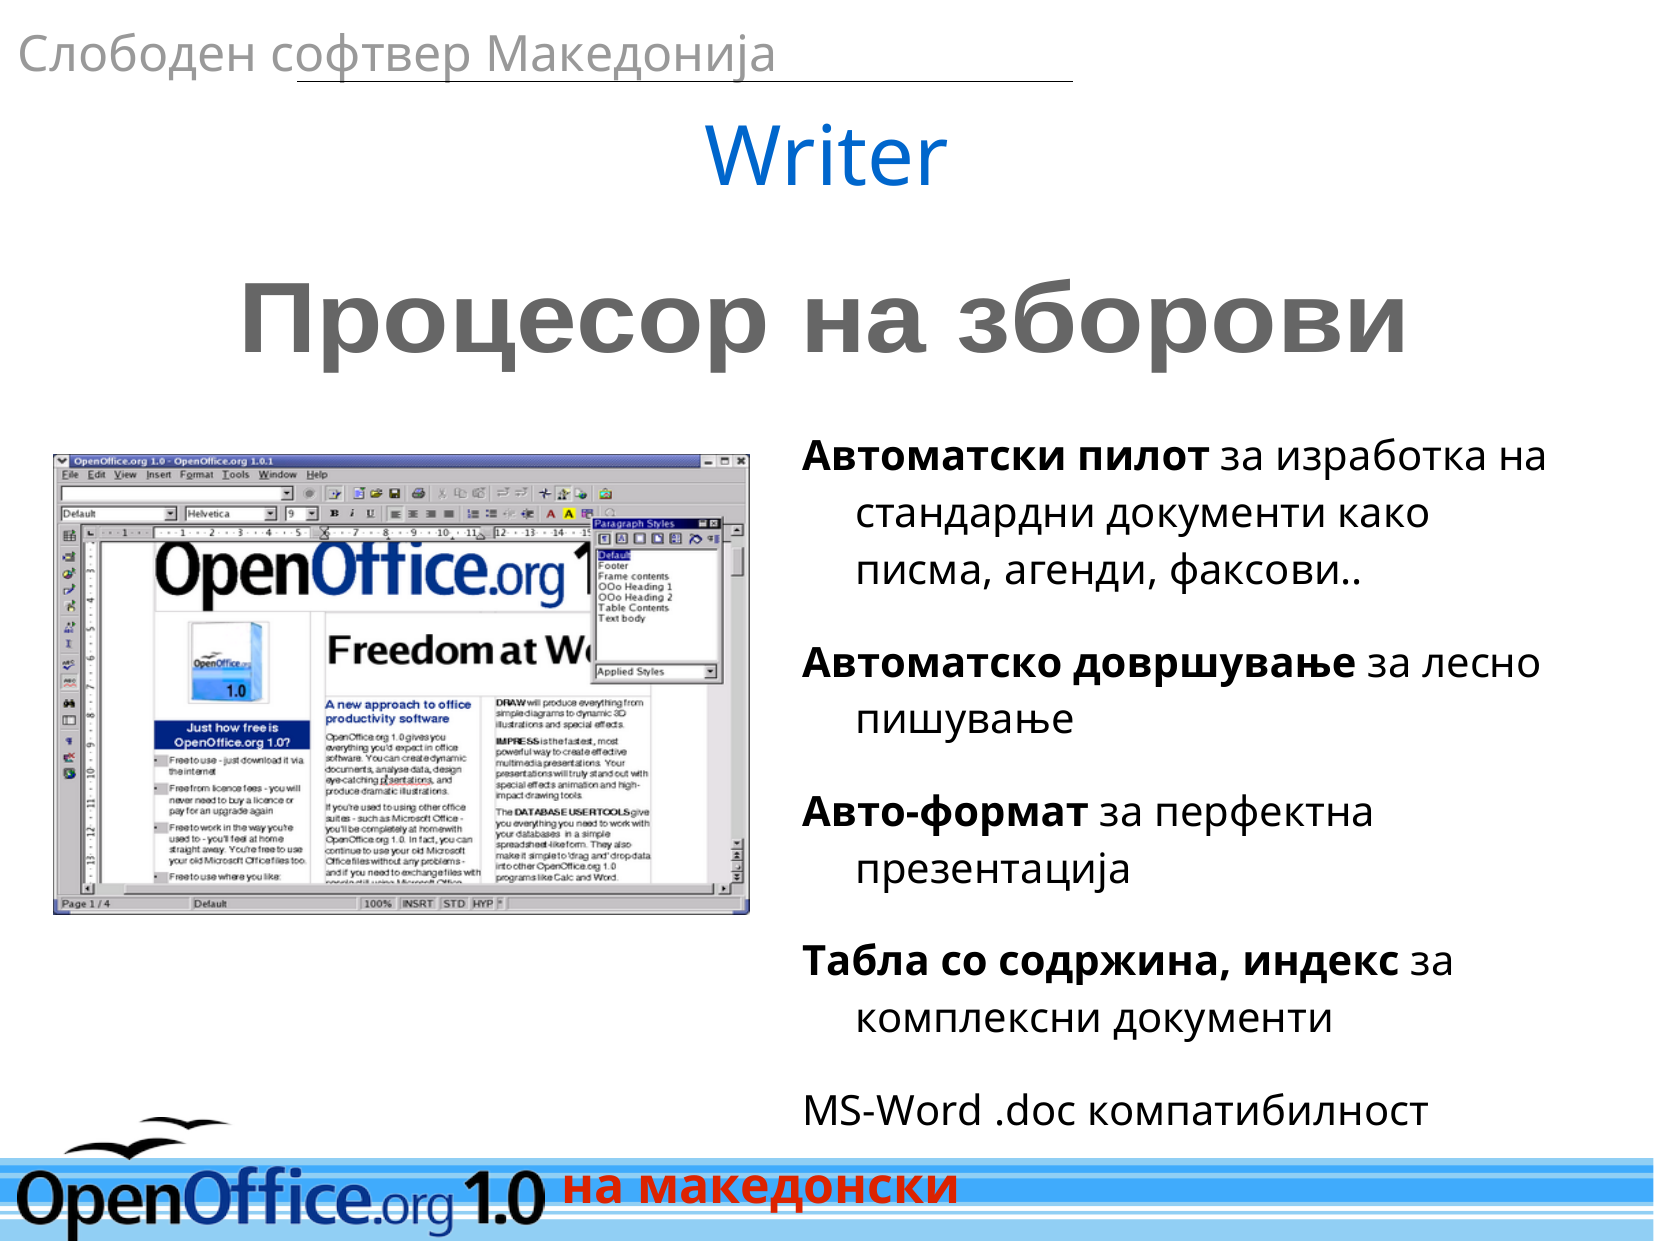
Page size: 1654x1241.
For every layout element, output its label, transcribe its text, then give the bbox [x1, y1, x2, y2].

text_box Процесор на зборови [238, 261, 1416, 428]
picture [53, 454, 750, 915]
picture [0, 1117, 1654, 1241]
title Writer [120, 49, 1533, 257]
list Автоматски пилот за изработка на стандардни документи како писма, агенди, факсови.. Автоматско довршување за лесно пишување Авто-формат за перфектна презентација Табла со содржина, индекс за комплексни документи MS-Word .doc компатибилност [784, 425, 1577, 1126]
